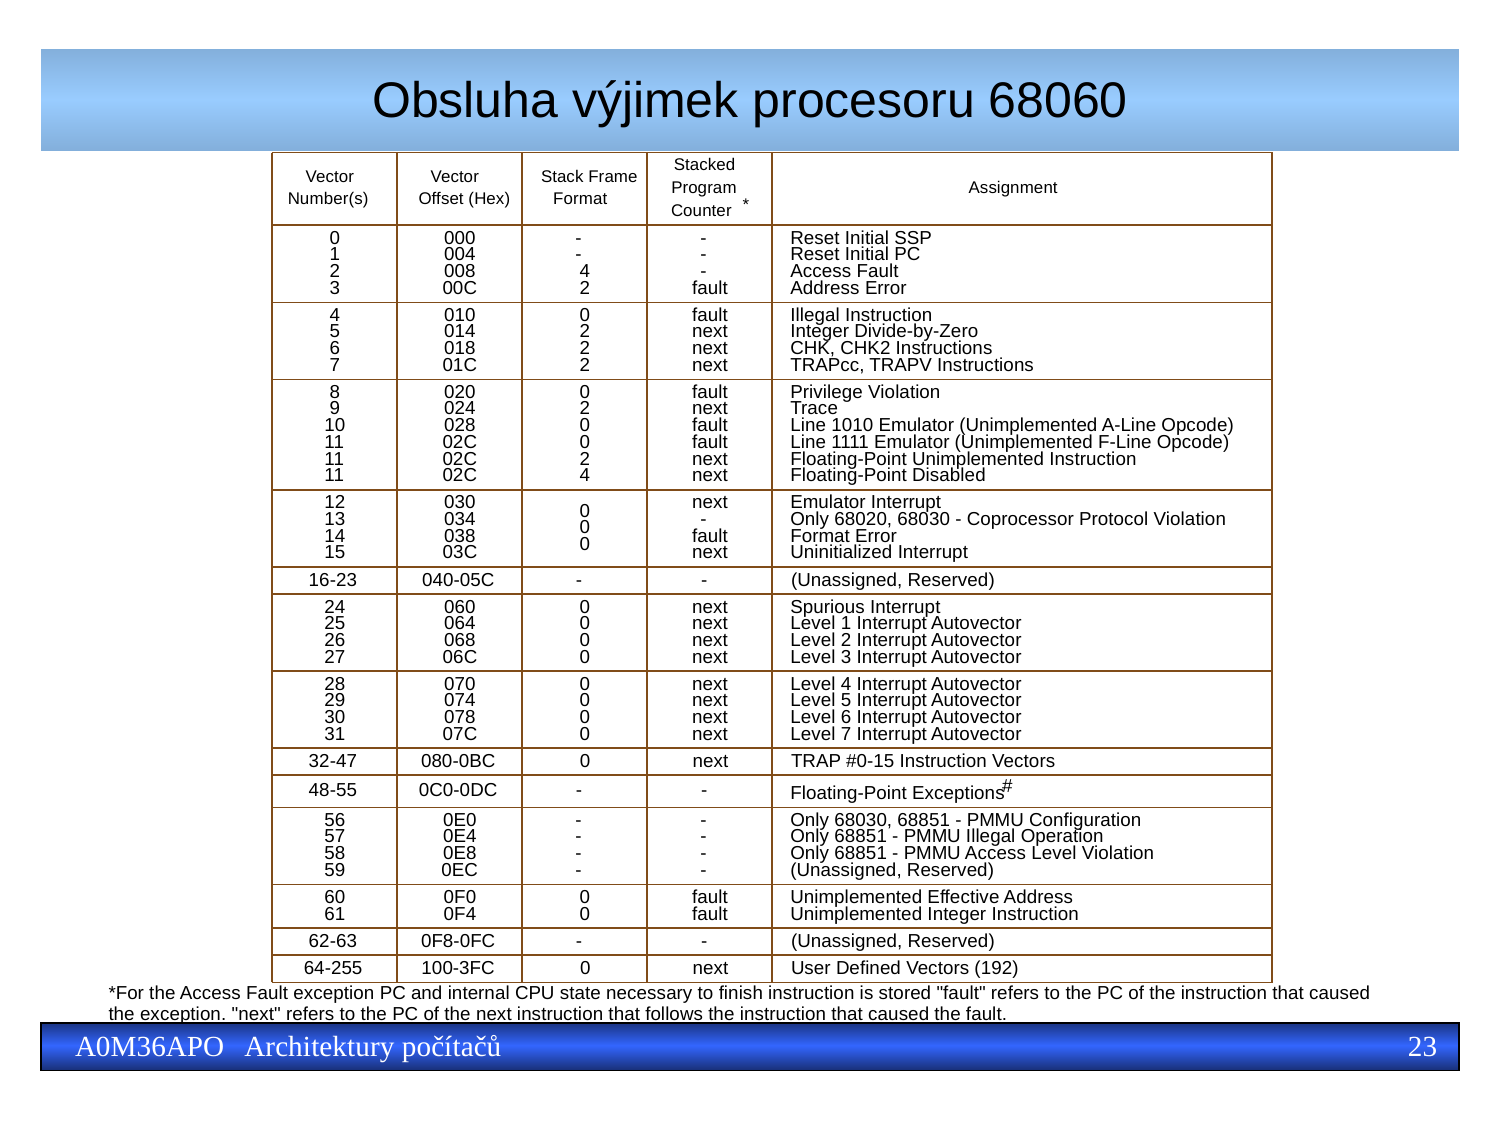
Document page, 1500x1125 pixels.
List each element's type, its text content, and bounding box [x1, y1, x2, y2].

text_box *For the Access Fault exception PC and internal CPU state necessary to finish instruction is stored "fault" refers to the PC of the instruction that caused the exception. "next" refers to the PC of the next instruction that follows the instruction that caused the fault. [93, 974, 1407, 1032]
title Obsluha výjimek procesoru 68060 [41, 49, 1459, 151]
